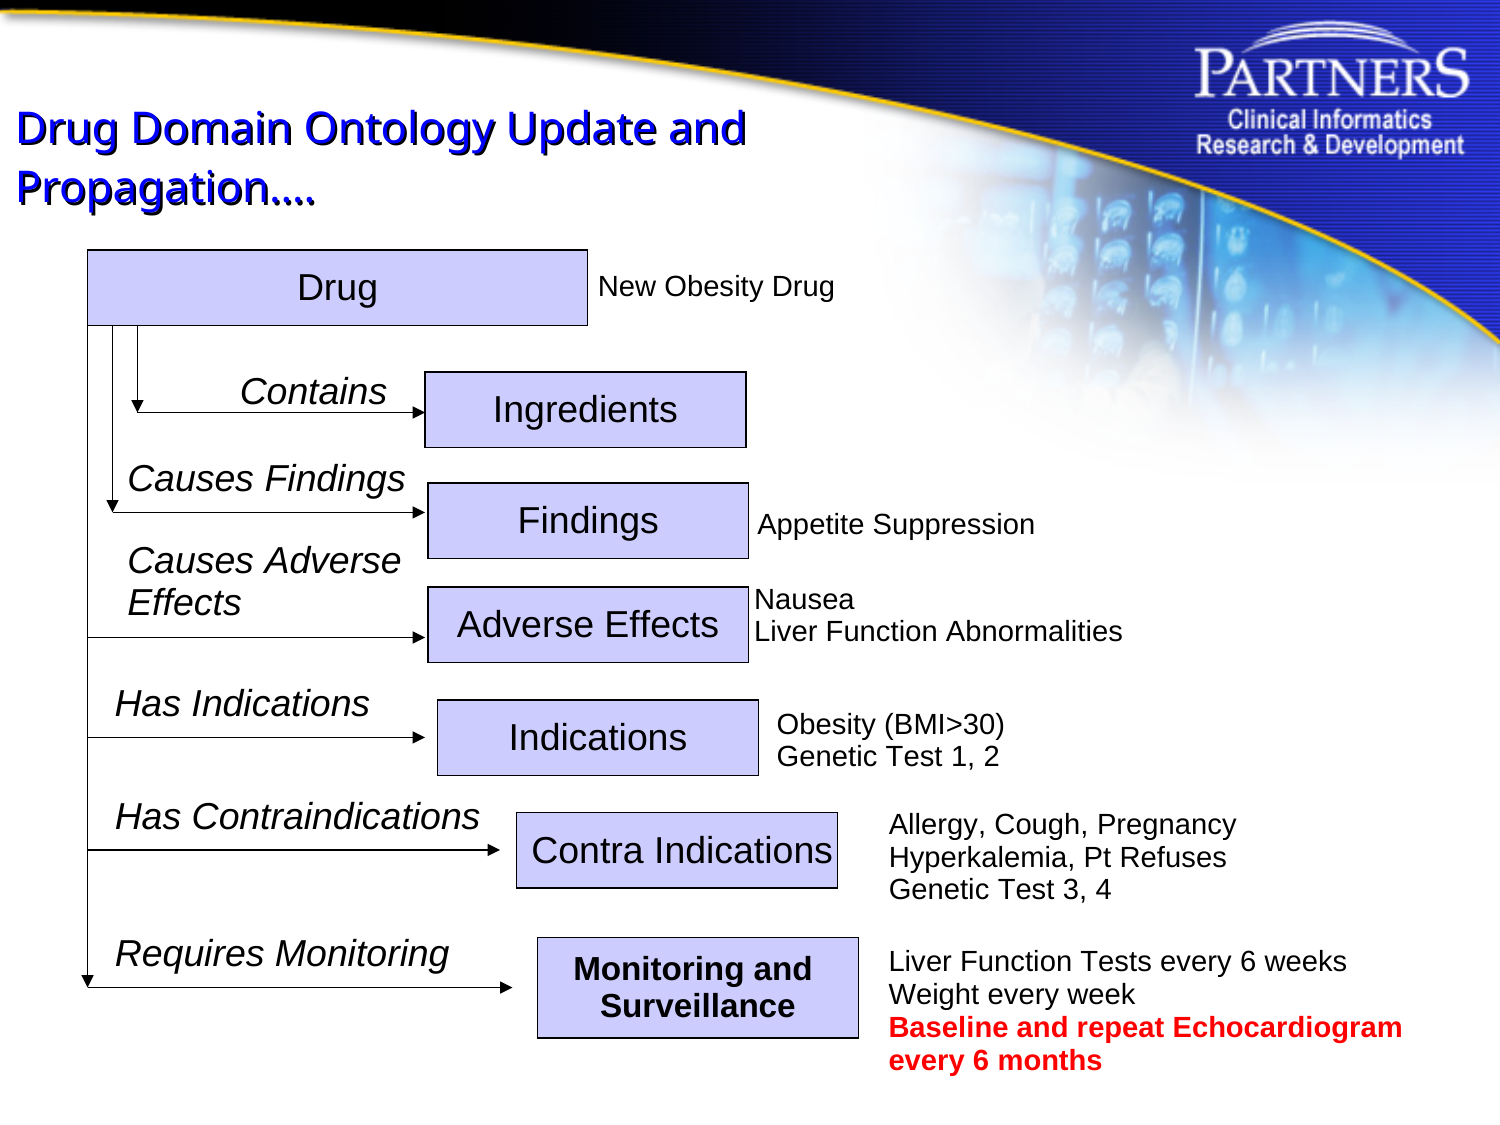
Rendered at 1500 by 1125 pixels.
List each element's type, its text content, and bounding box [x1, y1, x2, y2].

text_box Drug [87, 249, 588, 326]
text_box Monitoring and Surveillance [537, 983, 859, 1039]
text_box Allergy, Cough, Pregnancy Hyperkalemia, Pt Refuses Genetic Test 3, 4 [874, 800, 1253, 914]
text_box Has Indications [99, 675, 963, 733]
text_box New Obesity Drug [583, 262, 851, 311]
text_box Causes Adverse Effects [112, 532, 470, 632]
text_box Contains [225, 362, 516, 420]
text_box Findings [427, 482, 749, 559]
text_box Obesity (BMI>30) Genetic Test 1, 2 [761, 699, 1021, 781]
text_box Contra Indications [516, 845, 838, 888]
text_box Causes Findings [113, 450, 470, 508]
text_box Adverse Effects [427, 587, 749, 663]
text_box Indications [437, 733, 759, 776]
text_box Nausea Liver Function Abnormalities [739, 574, 1139, 656]
text_box Appetite Suppression [742, 500, 1051, 549]
title Drug Domain Ontology Update and Propagation…. [0, 62, 1351, 250]
text_box Has Contraindications [99, 787, 988, 845]
text_box Requires Monitoring [100, 924, 988, 983]
text_box Ingredients [425, 371, 746, 448]
text_box Liver Function Tests every 6 weeks Weight every week Baseline and repeat Echocardiogram every 6 months [873, 937, 1427, 1085]
